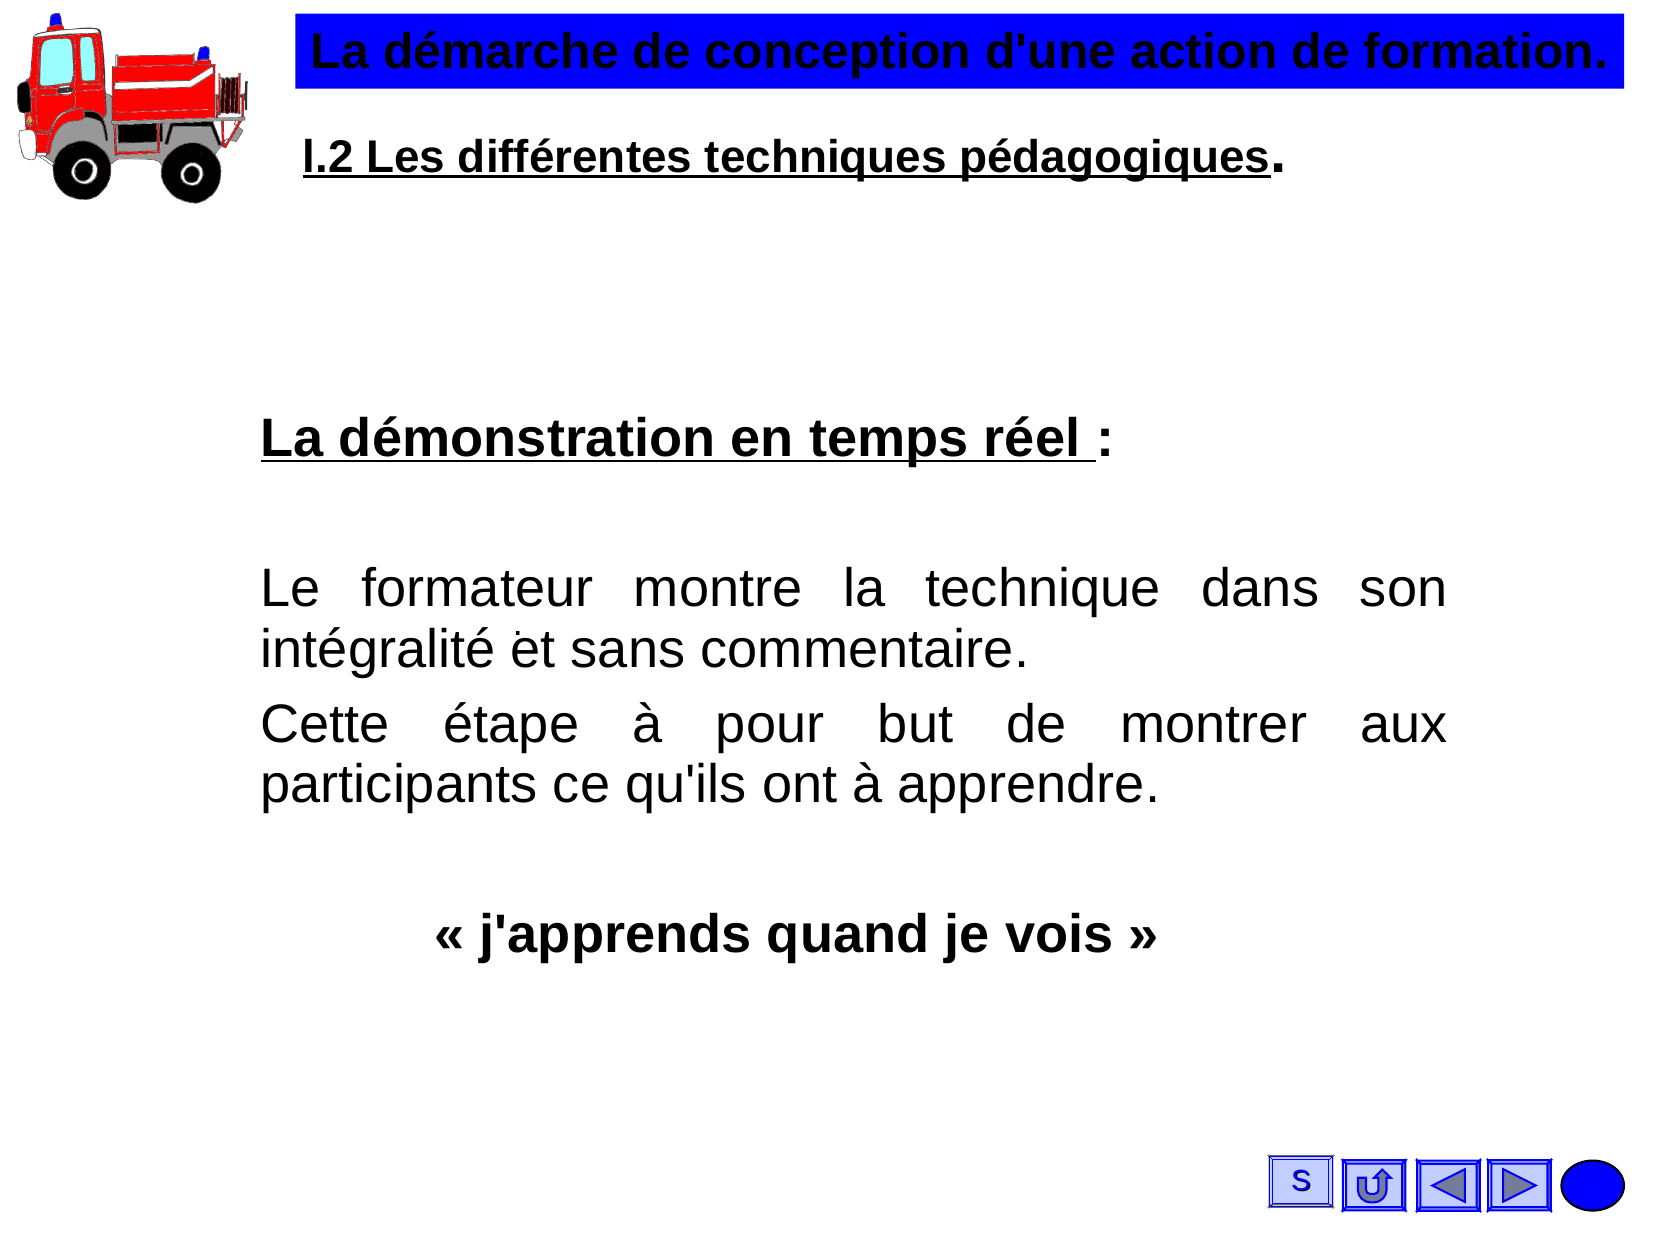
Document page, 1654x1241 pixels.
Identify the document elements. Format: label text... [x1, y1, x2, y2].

text_box La démarche de conception d'une action de formation. [295, 13, 1625, 89]
text_box l.2 Les différentes techniques pédagogiques. [287, 112, 1303, 193]
picture [8, 8, 257, 216]
text_box [1561, 1160, 1625, 1211]
list La démonstration en temps réel : Le formateur montre la technique dans son intégralité et sans commentaire. Cette étape à pour but de montrer aux participants ce qu'ils ont à apprendre. « j'apprends quand je vois » [189, 400, 1465, 973]
text_box . [497, 594, 1172, 665]
